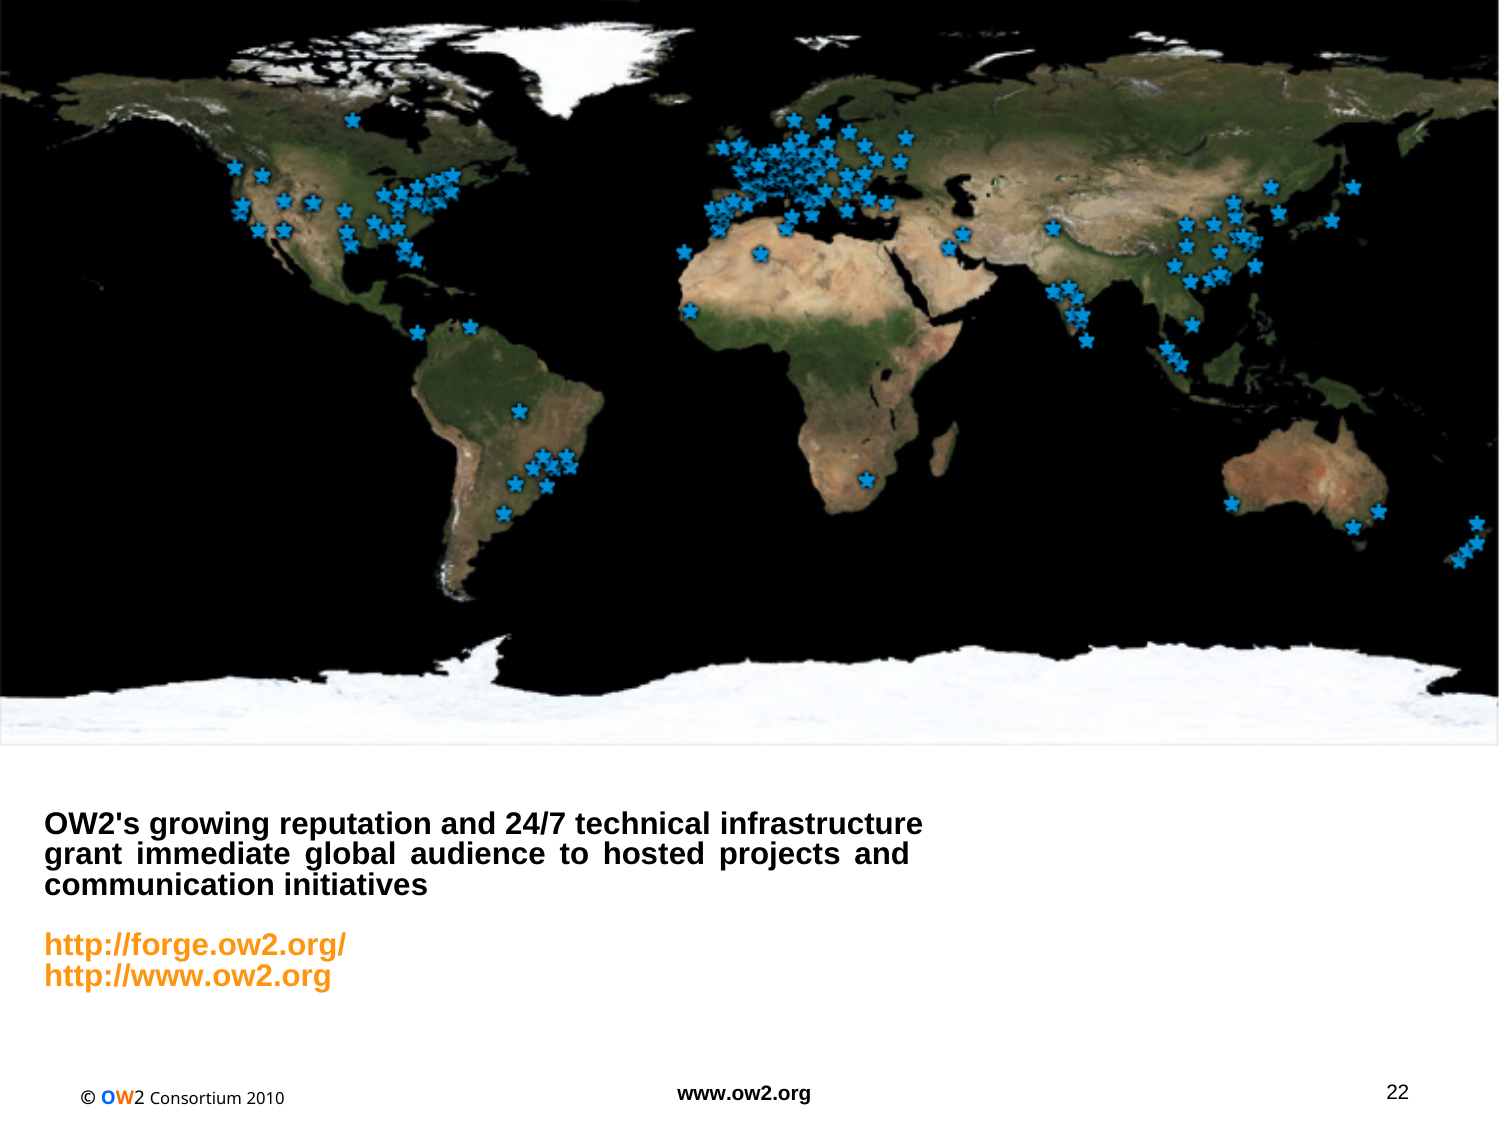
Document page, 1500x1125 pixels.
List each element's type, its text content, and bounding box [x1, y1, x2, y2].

picture [0, 0, 1500, 752]
text_box OW2's growing reputation and 24/7 technical infrastructure grant immediate global audience to hosted projects and communication initiatives http://forge.ow2.org/ http://www.ow2.org [29, 797, 940, 1005]
